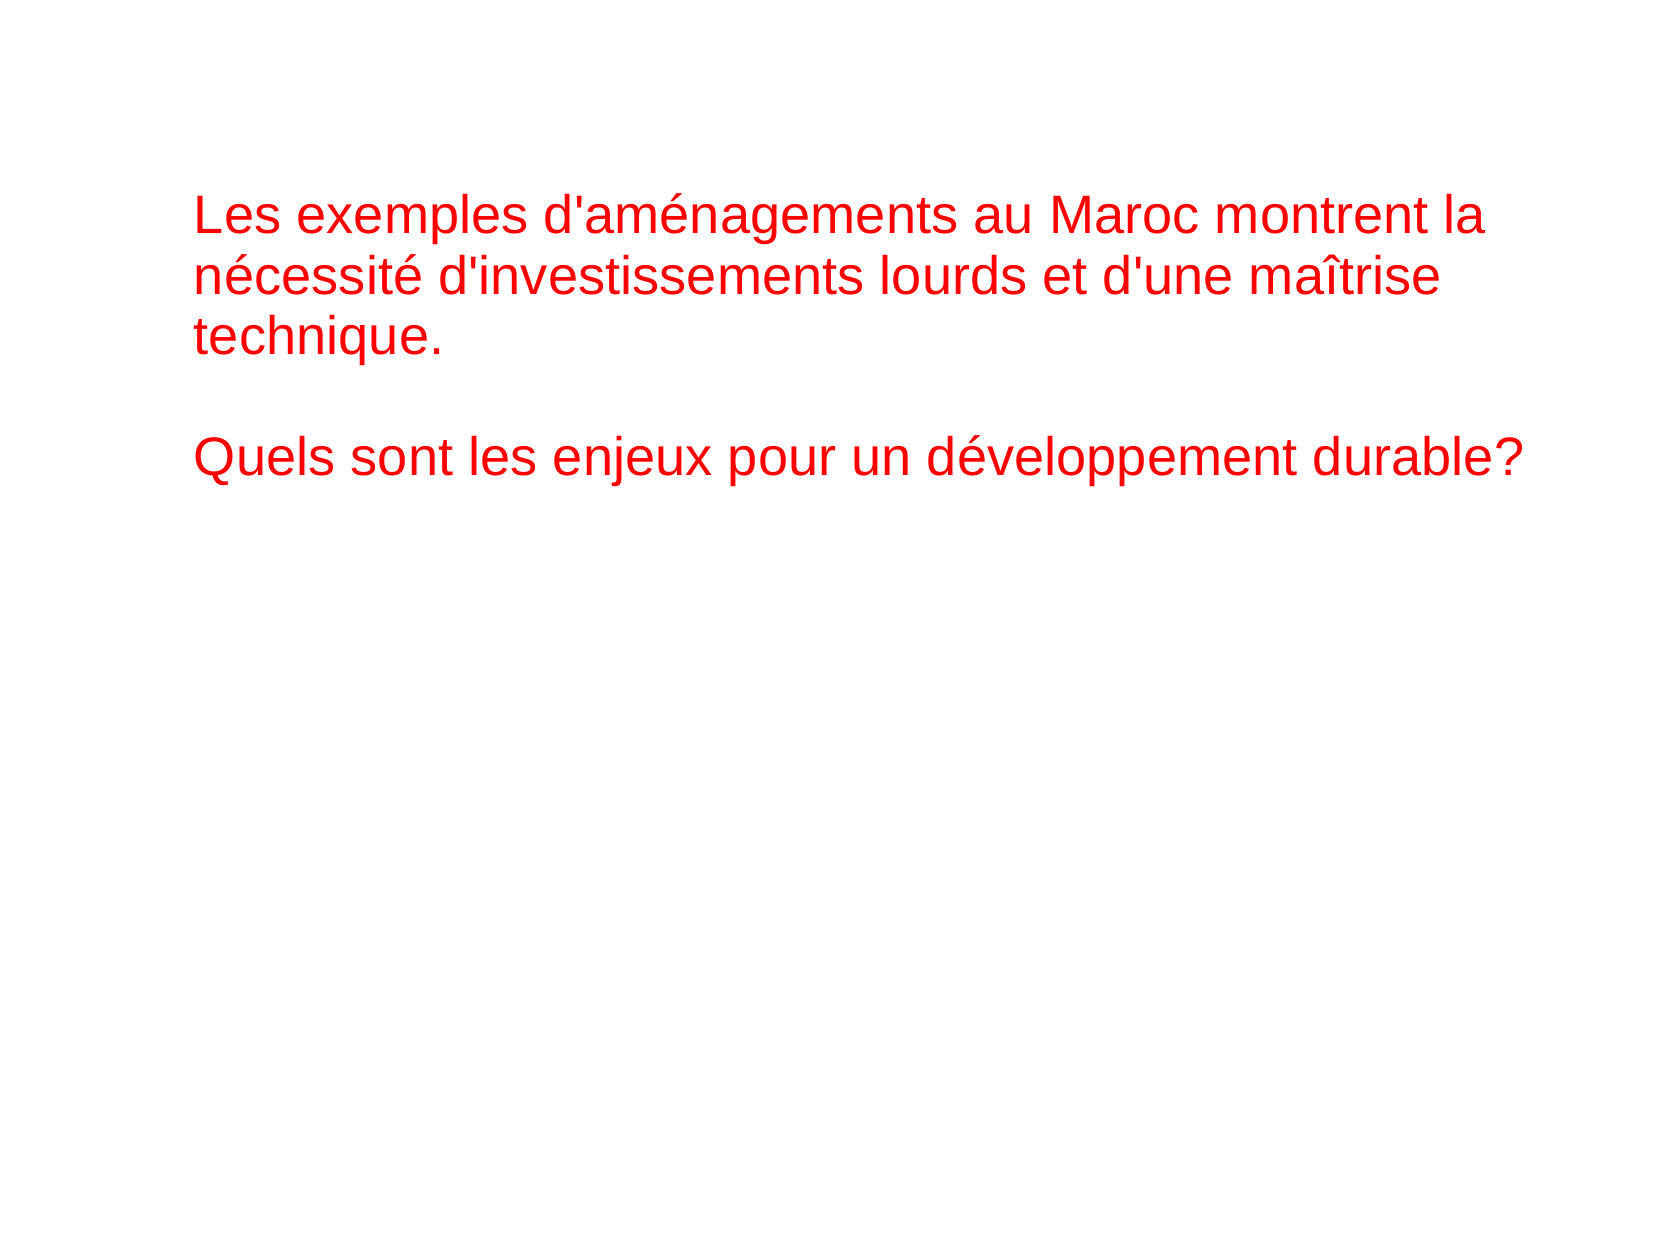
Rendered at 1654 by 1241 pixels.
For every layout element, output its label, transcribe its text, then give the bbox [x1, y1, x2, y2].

text_box Les exemples d'aménagements au Maroc montrent la nécessité d'investissements lourds et d'une maîtrise technique. Quels sont les enjeux pour un développement durable? [179, 177, 1541, 556]
